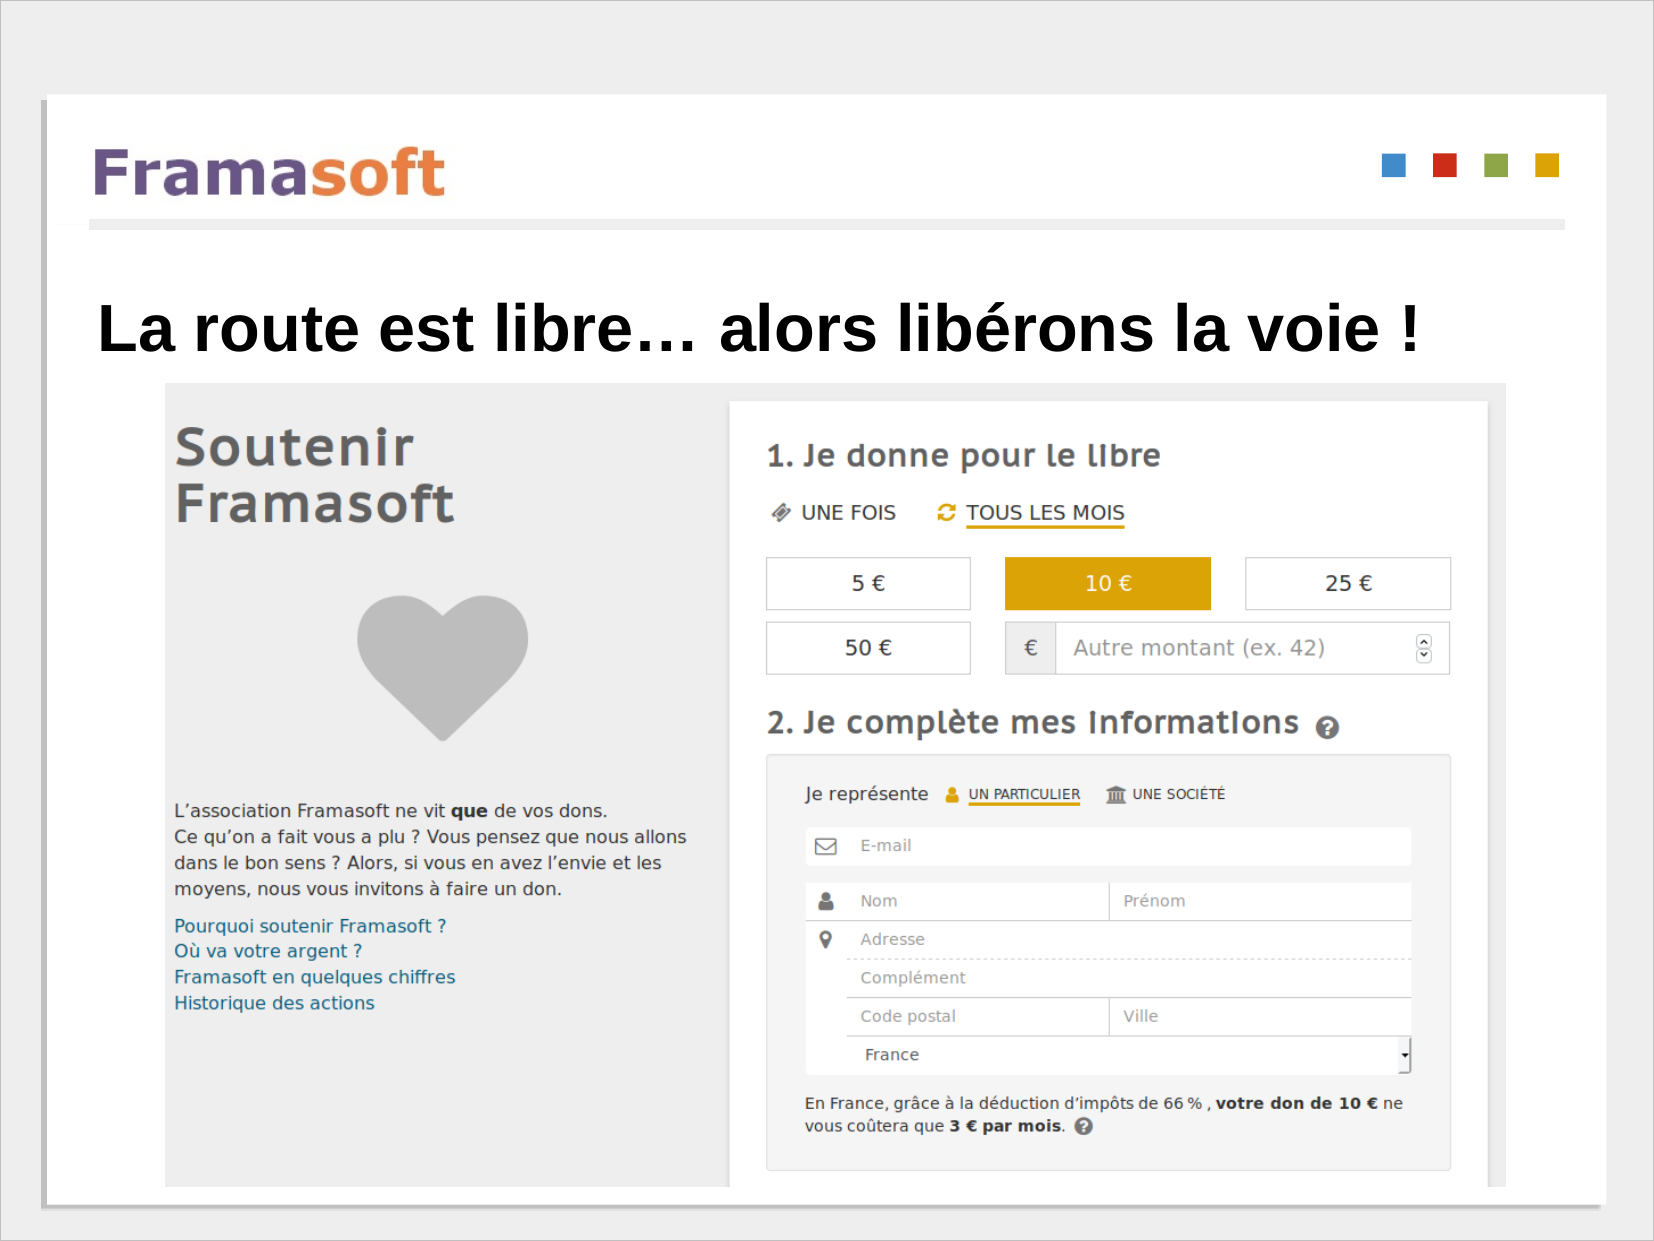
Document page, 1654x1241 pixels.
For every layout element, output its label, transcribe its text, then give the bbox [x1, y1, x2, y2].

text_box [0, 0, 1654, 1241]
text_box La route est libre… alors libérons la voie ! [82, 283, 1560, 378]
picture [165, 383, 1506, 1188]
picture [54, 104, 508, 225]
